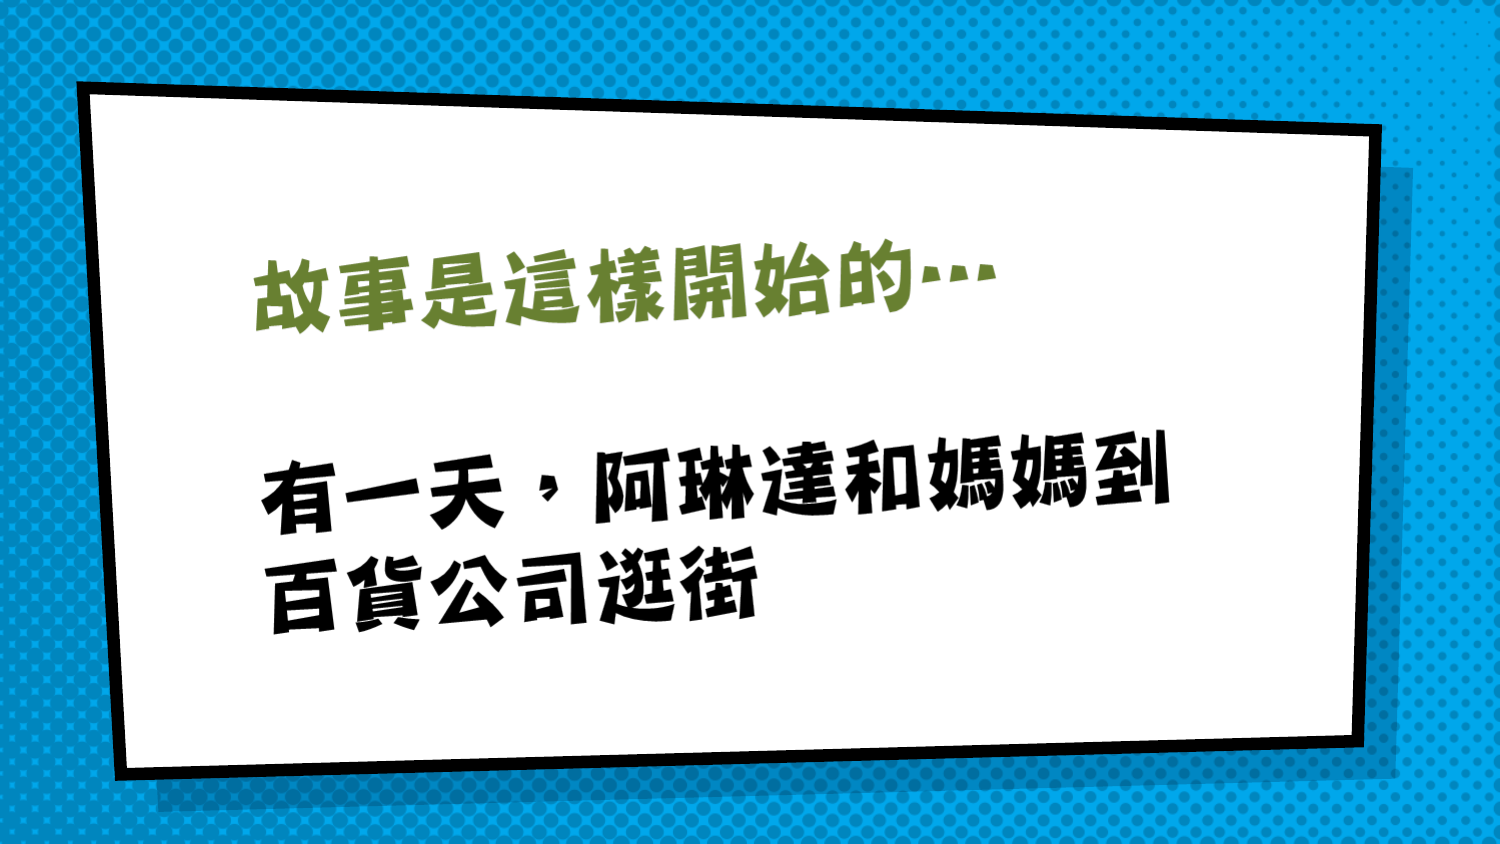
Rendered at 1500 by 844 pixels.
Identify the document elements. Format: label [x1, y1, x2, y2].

picture [196, 189, 1270, 670]
